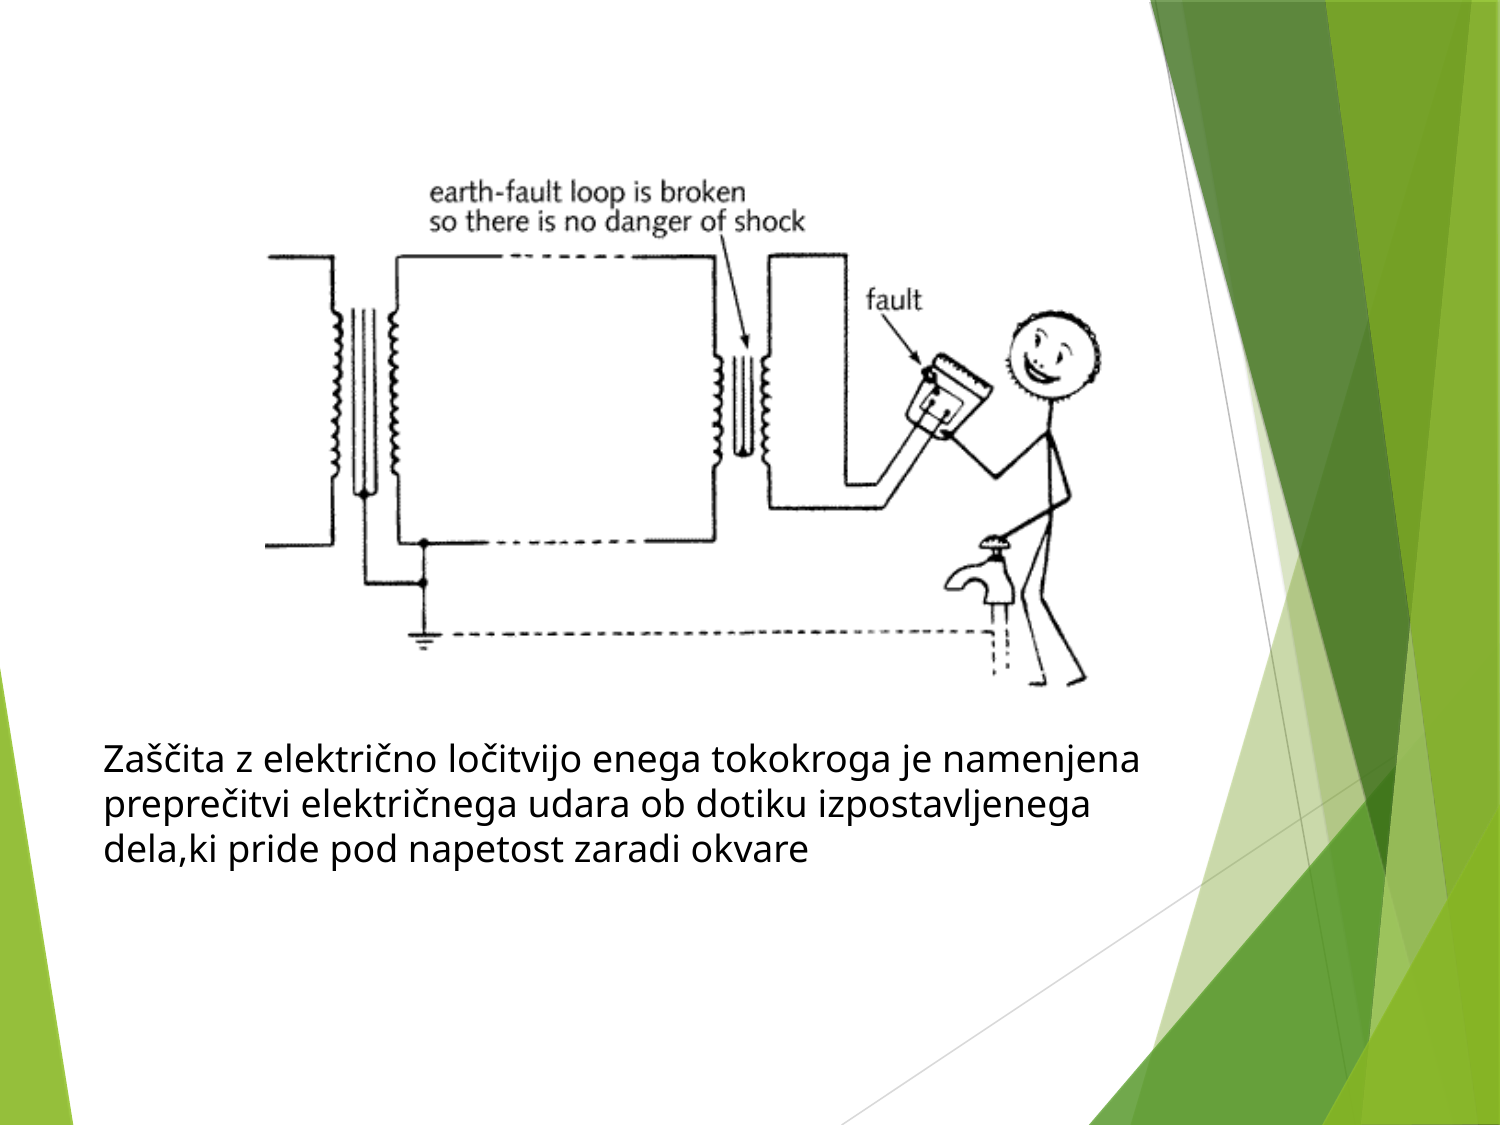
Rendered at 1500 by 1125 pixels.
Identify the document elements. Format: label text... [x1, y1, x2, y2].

text_box Zaščita z električno ločitvijo enega tokokroga je namenjena preprečitvi električnega udara ob dotiku izpostavljenega dela,ki pride pod napetost zaradi okvare [88, 727, 1176, 878]
picture [265, 172, 1111, 693]
